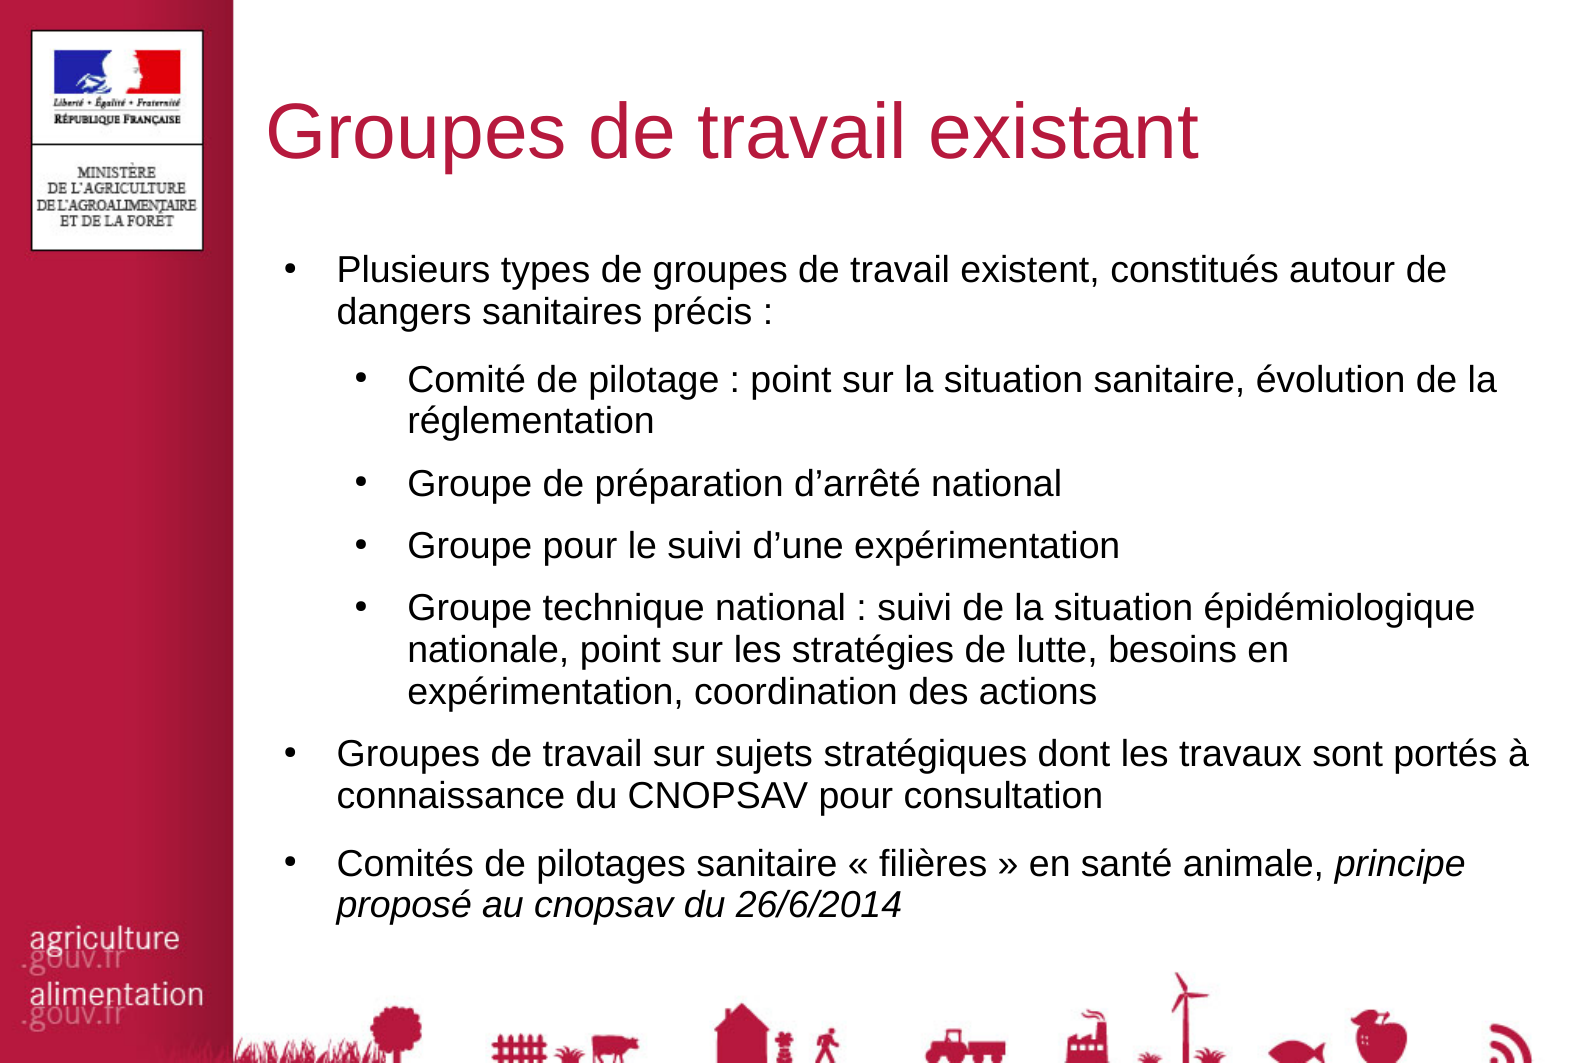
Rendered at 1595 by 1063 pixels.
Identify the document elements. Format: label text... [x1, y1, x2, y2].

list Plusieurs types de groupes de travail existent, constitués autour de dangers sanitaires précis : Comité de pilotage : point sur la situation sanitaire, évolution de la réglementation Groupe de préparation d’arrêté national Groupe pour le suivi d’une expérimentation Groupe technique national : suivi de la situation épidémiologique nationale, point sur les stratégies de lutte, besoins en expérimentation, coordination des actions Groupes de travail sur sujets stratégiques dont les travaux sont portés à connaissance du CNOPSAV pour consultation Comités de pilotages sanitaire « filières » en santé animale, principe proposé au cnopsav du 26/6/2014 [265, 248, 1536, 994]
title Groupes de travail existant [265, 42, 1536, 220]
picture [0, 0, 1594, 1063]
